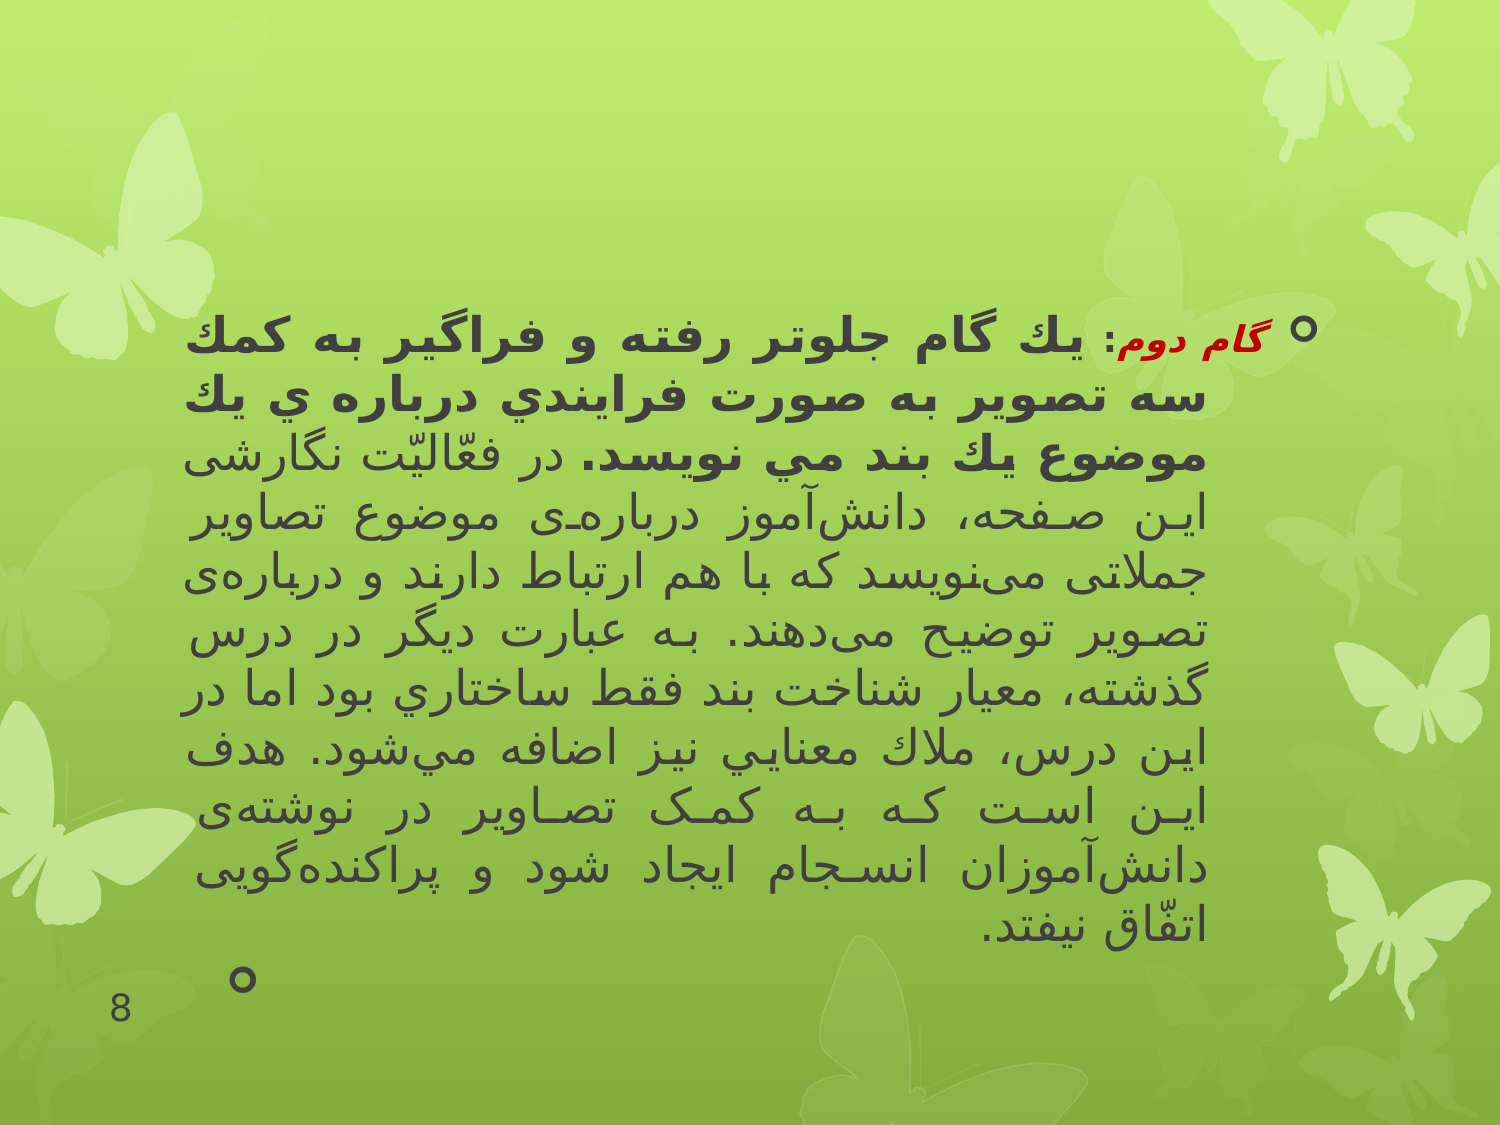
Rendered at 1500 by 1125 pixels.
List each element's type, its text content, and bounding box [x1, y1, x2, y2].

list گام دوم: يك گام جلوتر رفته و فراگير به كمك سه تصوير به صورت فرايندي درباره ي يك موضوع يك بند مي نويسد. در فعّالیّت نگارشی این صفحه، دانش‌آموز درباره‌ی موضوع تصاویر جملاتی می‌نویسد که با هم ارتباط دارند و درباره‌ی تصویر توضیح می‌دهند. به عبارت ديگر در درس گذشته، معيار شناخت بند فقط ساختاري بود اما در اين درس، ملاك معنايي نيز اضافه مي‌شود. هدف این است که به کمک تصاویر در نوشته‌ی دانش‌آموزان انسجام ایجاد شود و پراکنده‌گویی اتفّاق نیفتد. [165, 296, 1335, 962]
text_box [94, 976, 194, 1037]
